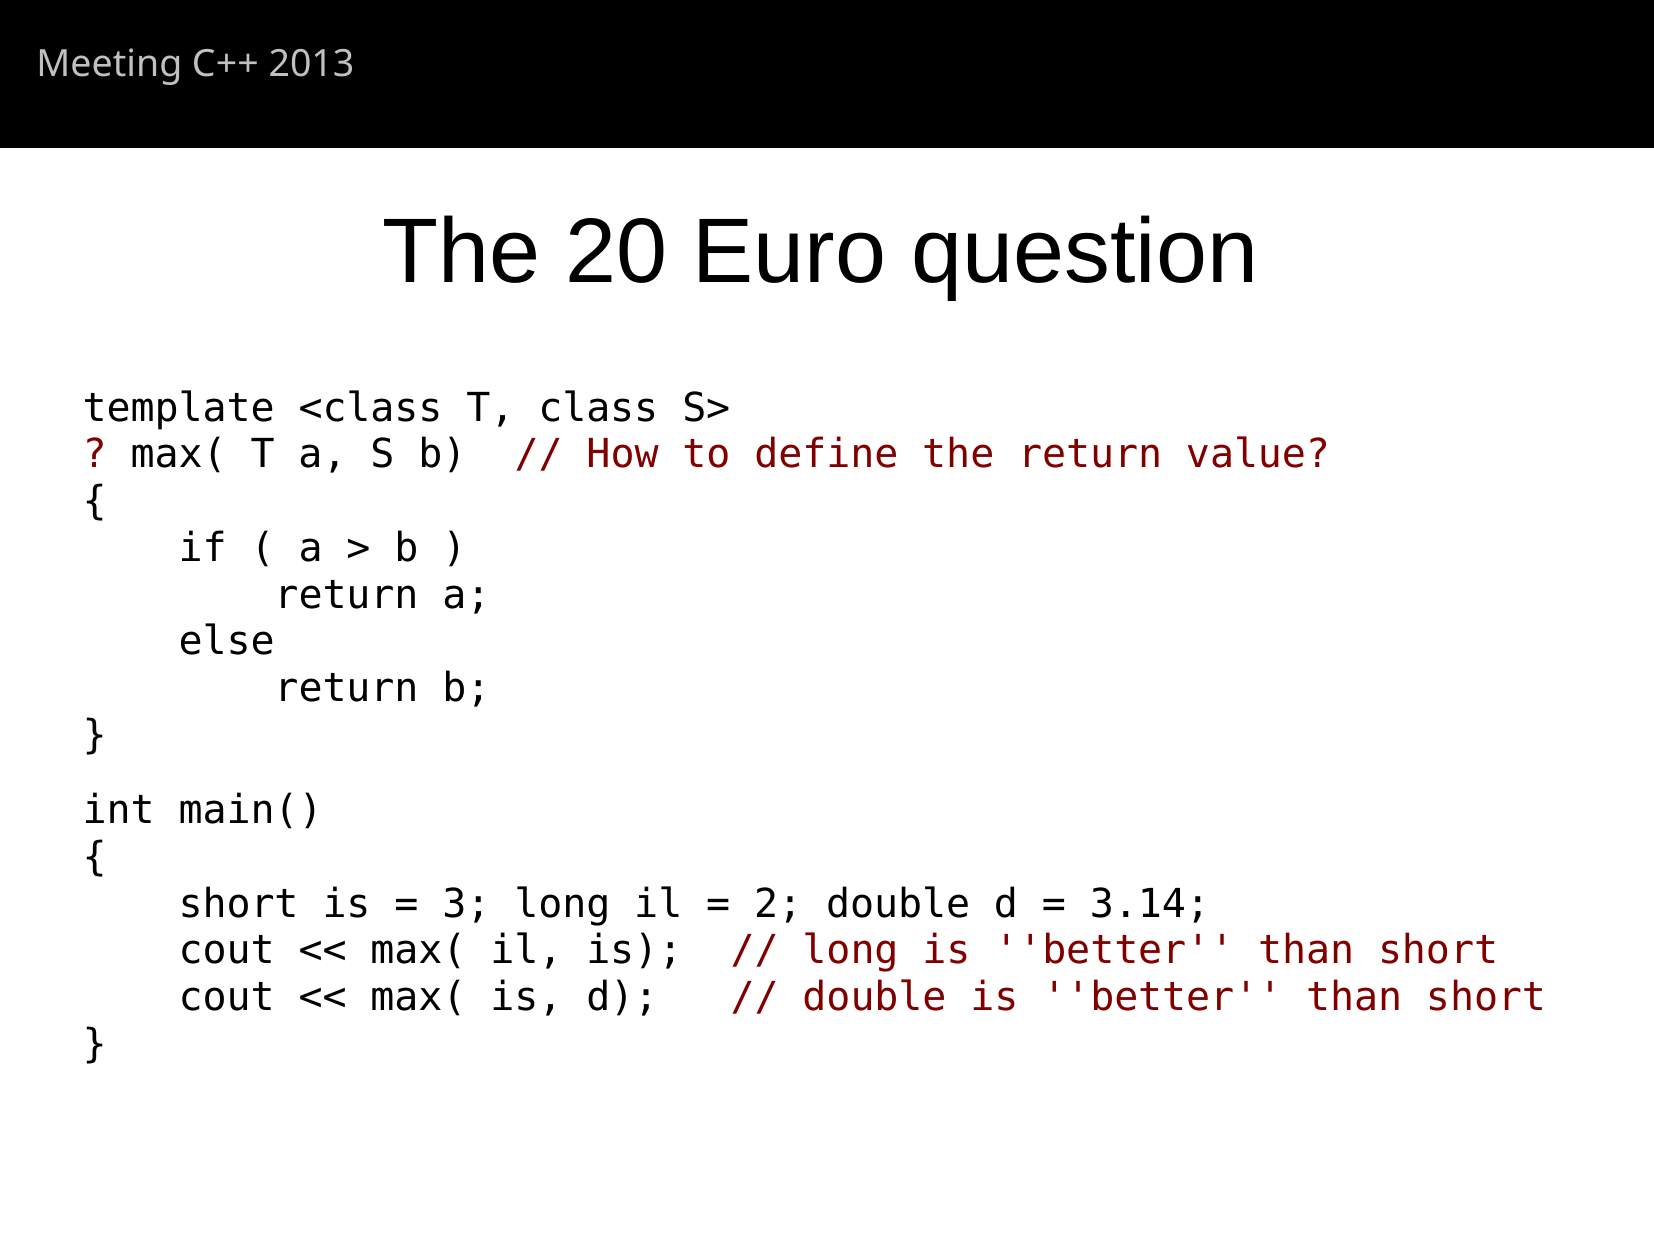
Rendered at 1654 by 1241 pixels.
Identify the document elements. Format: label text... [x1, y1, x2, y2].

list template <class T, class S> ? max( T a, S b) // How to define the return value? { if ( a > b ) return a; else return b; } int main() { short is = 3; long il = 2; double d = 3.14; cout << max( il, is); // long is ''better'' than short cout << max( is, d); // double is ''better'' than short } [82, 383, 1571, 1104]
title The 20 Euro question [76, 147, 1565, 355]
